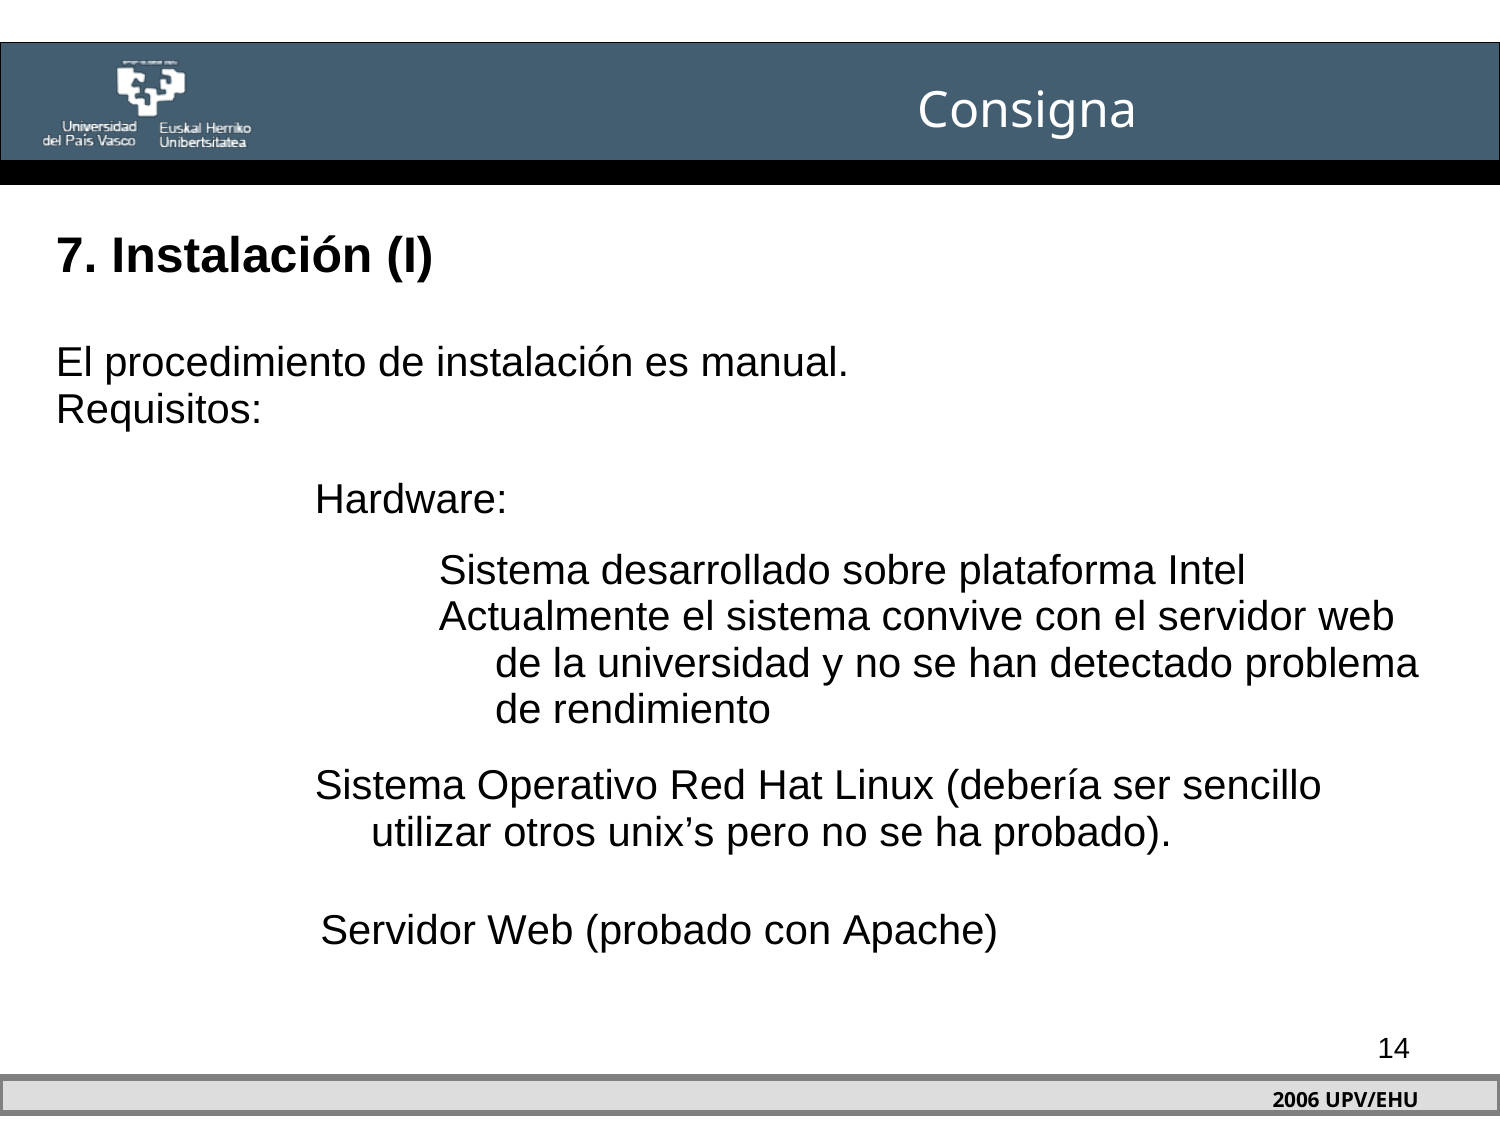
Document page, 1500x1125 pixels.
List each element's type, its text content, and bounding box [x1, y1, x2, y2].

text_box Consigna [620, 66, 1436, 151]
text_box [0, 1077, 1257, 1113]
text_box Hardware: [0, 467, 1436, 530]
text_box [0, 42, 1500, 185]
text_box Sistema desarrollado sobre plataforma Intel Actualmente el sistema convive con el servidor web de la universidad y no se han detectado problema de rendimiento [123, 538, 1459, 741]
text_box 2006 UPV/EHU [1257, 1077, 1500, 1122]
text_box Sistema Operativo Red Hat Linux (debería ser sencillo utilizar otros unix’s pero no se ha probado). [0, 754, 1436, 863]
text_box 7. Instalación (I) El procedimiento de instalación es manual. Requisitos: [41, 219, 1365, 440]
picture [4, 42, 290, 160]
text_box Servidor Web (probado con Apache) [5, 898, 1441, 961]
